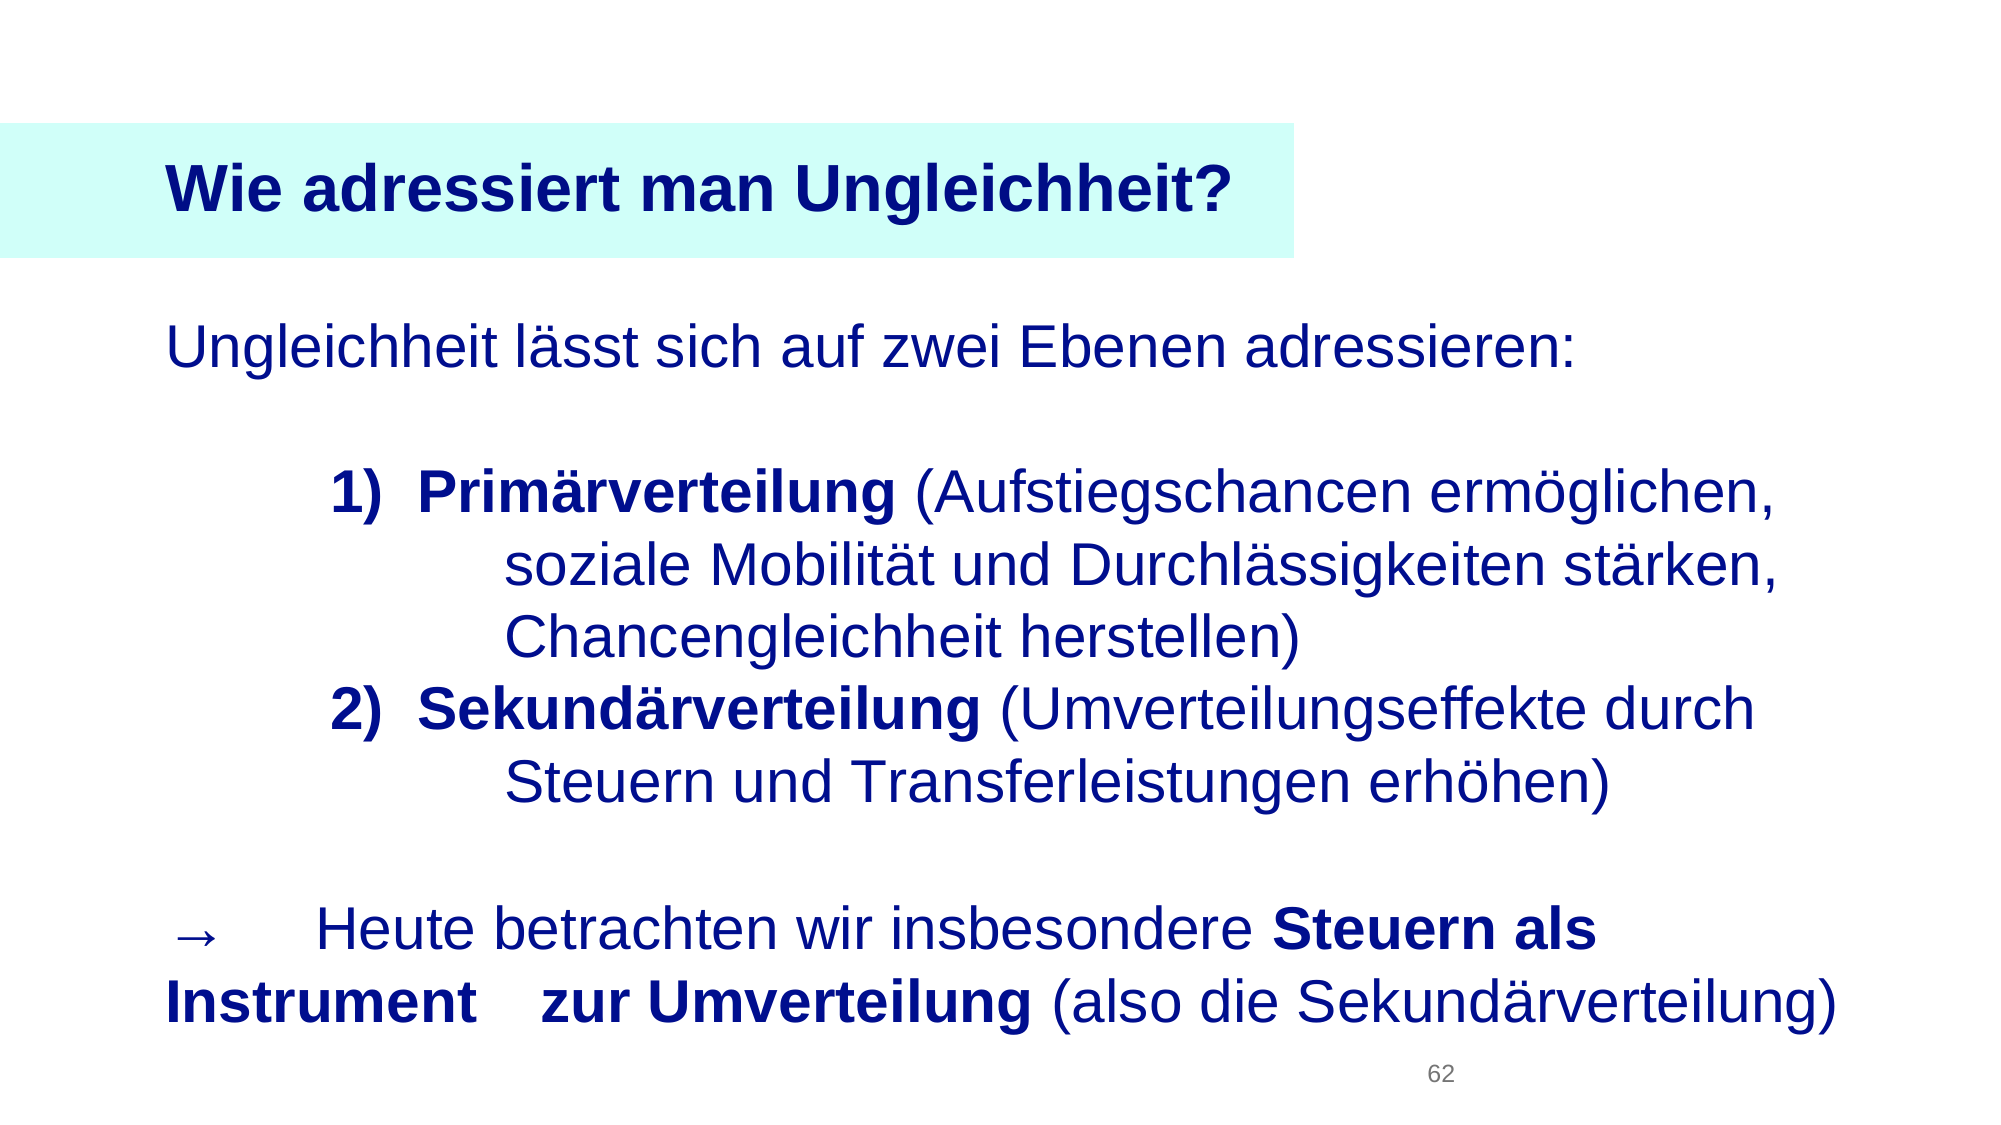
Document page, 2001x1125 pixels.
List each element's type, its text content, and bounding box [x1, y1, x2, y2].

list Ungleichheit lässt sich auf zwei Ebenen adressieren: Primärverteilung (Aufstiegschancen ermöglichen, soziale Mobilität und Durchlässigkeiten stärken, Chancengleichheit herstellen) Sekundärverteilung (Umverteilungseffekte durch Steuern und Transferleistungen erhöhen) → Heute betrachten wir insbesondere Steuern als Instrument zur Umverteilung (also die Sekundärverteilung) [137, 299, 1933, 1065]
text_box Wie adressiert man Ungleichheit? [150, 126, 1331, 255]
